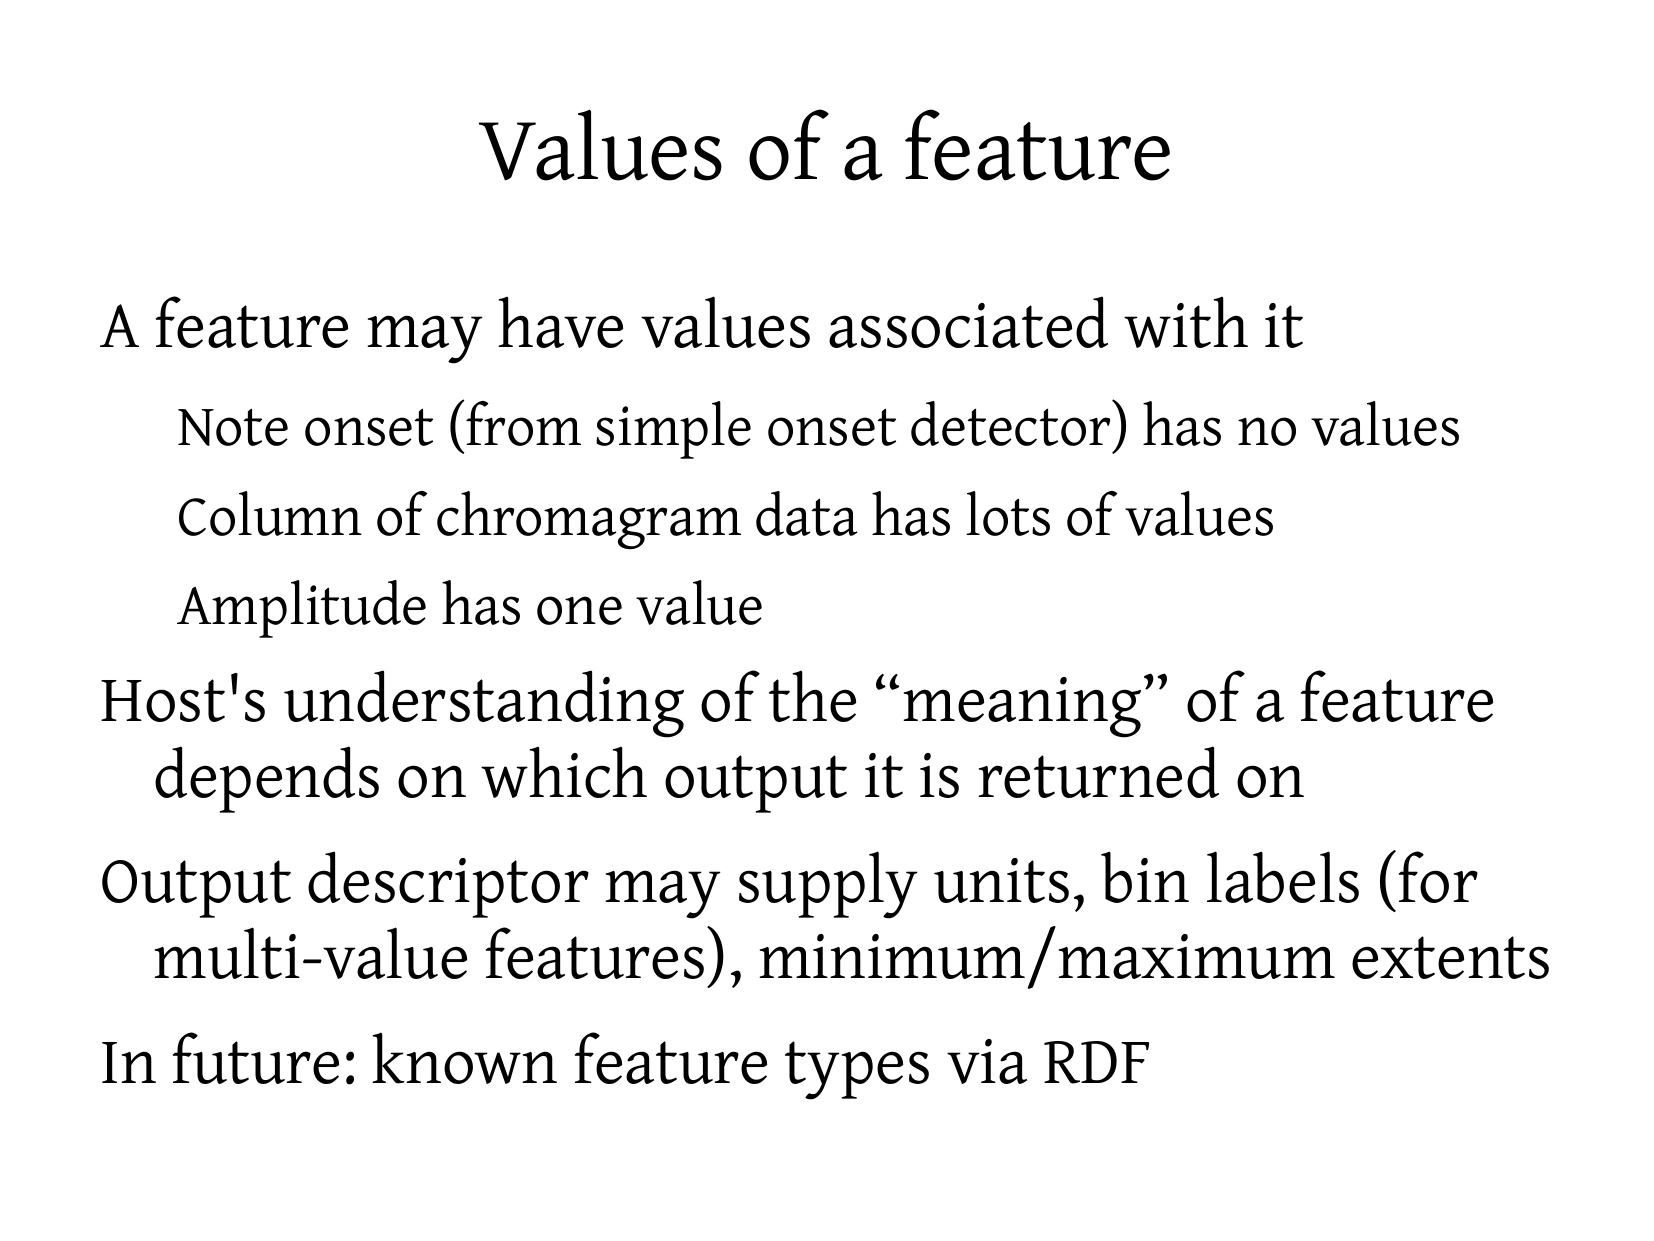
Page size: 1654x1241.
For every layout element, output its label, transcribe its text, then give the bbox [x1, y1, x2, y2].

title Values of a feature [82, 56, 1571, 250]
list A feature may have values associated with it Note onset (from simple onset detector) has no values Column of chromagram data has lots of values Amplitude has one value Host's understanding of the “meaning” of a feature depends on which output it is returned on Output descriptor may supply units, bin labels (for multi-value features), minimum/maximum extents In future: known feature types via RDF [82, 290, 1571, 1103]
